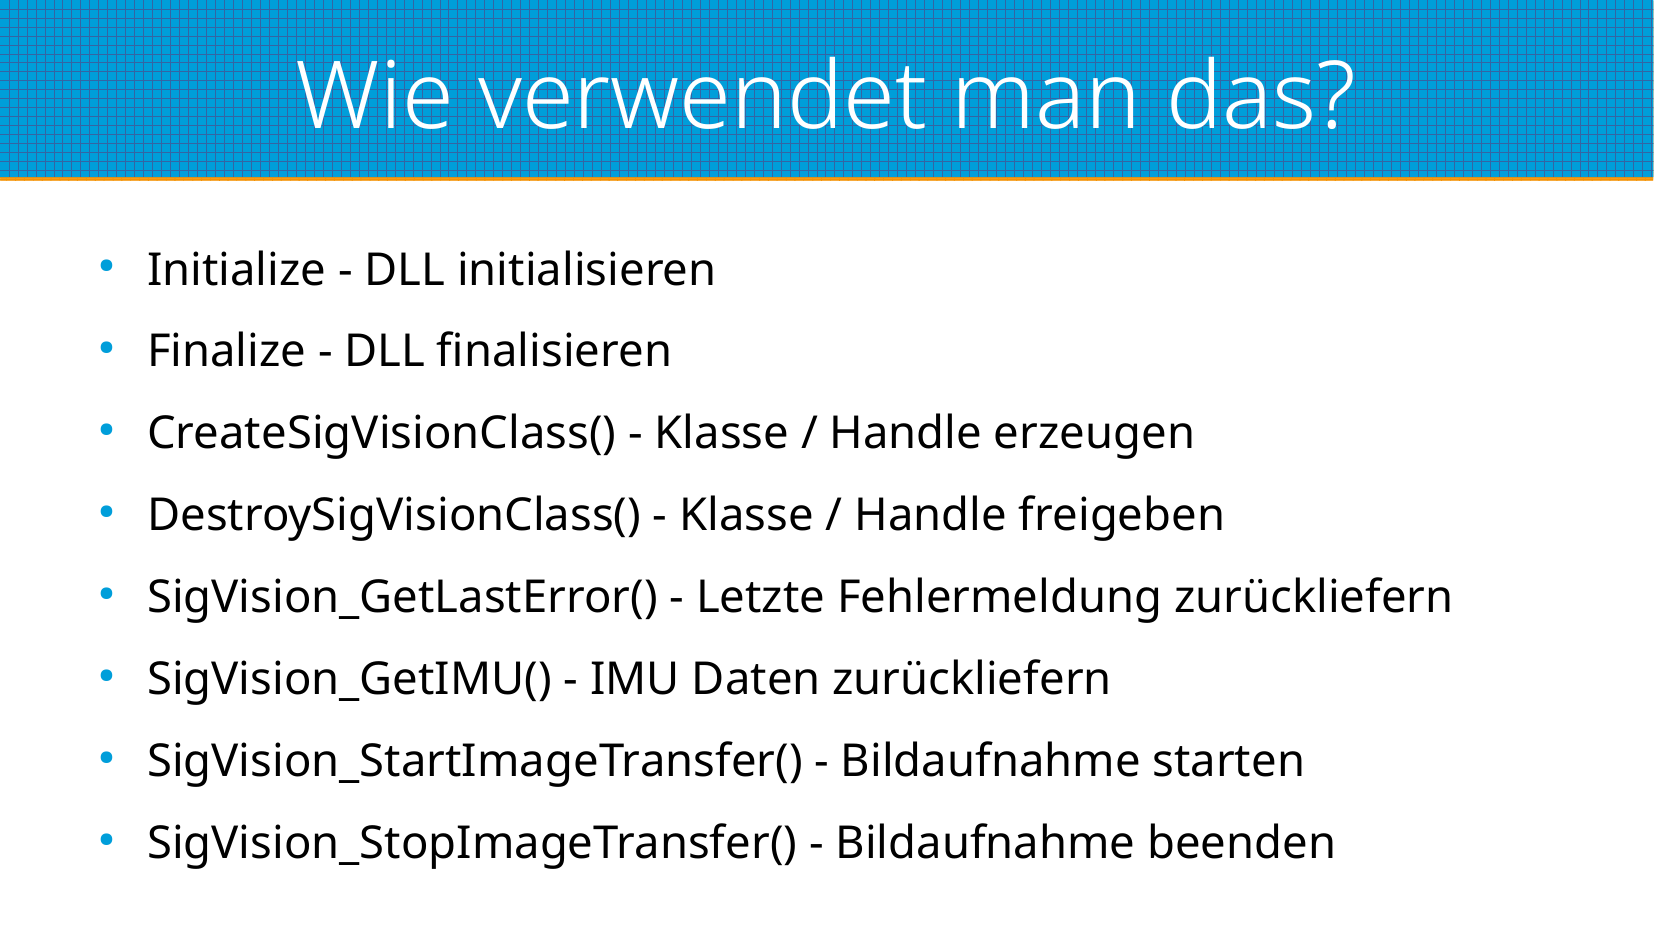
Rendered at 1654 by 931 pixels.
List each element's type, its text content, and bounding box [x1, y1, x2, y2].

title Wie verwendet man das? [82, 14, 1571, 171]
list Initialize - DLL initialisieren Finalize - DLL finalisieren CreateSigVisionClass() - Klasse / Handle erzeugen DestroySigVisionClass() - Klasse / Handle freigeben SigVision_GetLastError() - Letzte Fehlermeldung zurückliefern SigVision_GetIMU() - IMU Daten zurückliefern SigVision_StartImageTransfer() - Bildaufnahme starten SigVision_StopImageTransfer() - Bildaufnahme beenden [82, 236, 1563, 886]
